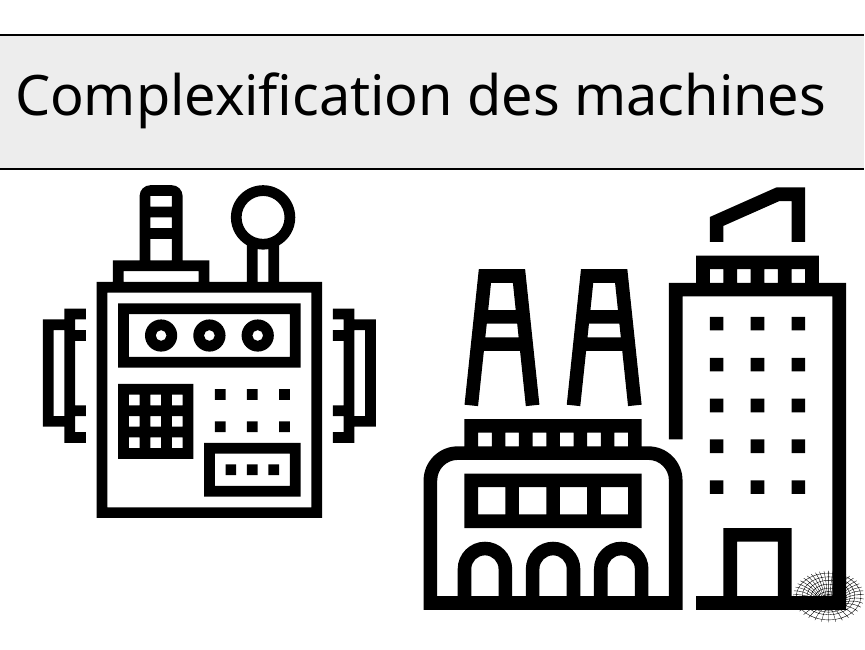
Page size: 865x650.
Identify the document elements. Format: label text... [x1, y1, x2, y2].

picture [34, 177, 384, 612]
picture [413, 177, 857, 650]
text_box [0, 161, 864, 169]
title Complexification des machines [0, 34, 864, 161]
